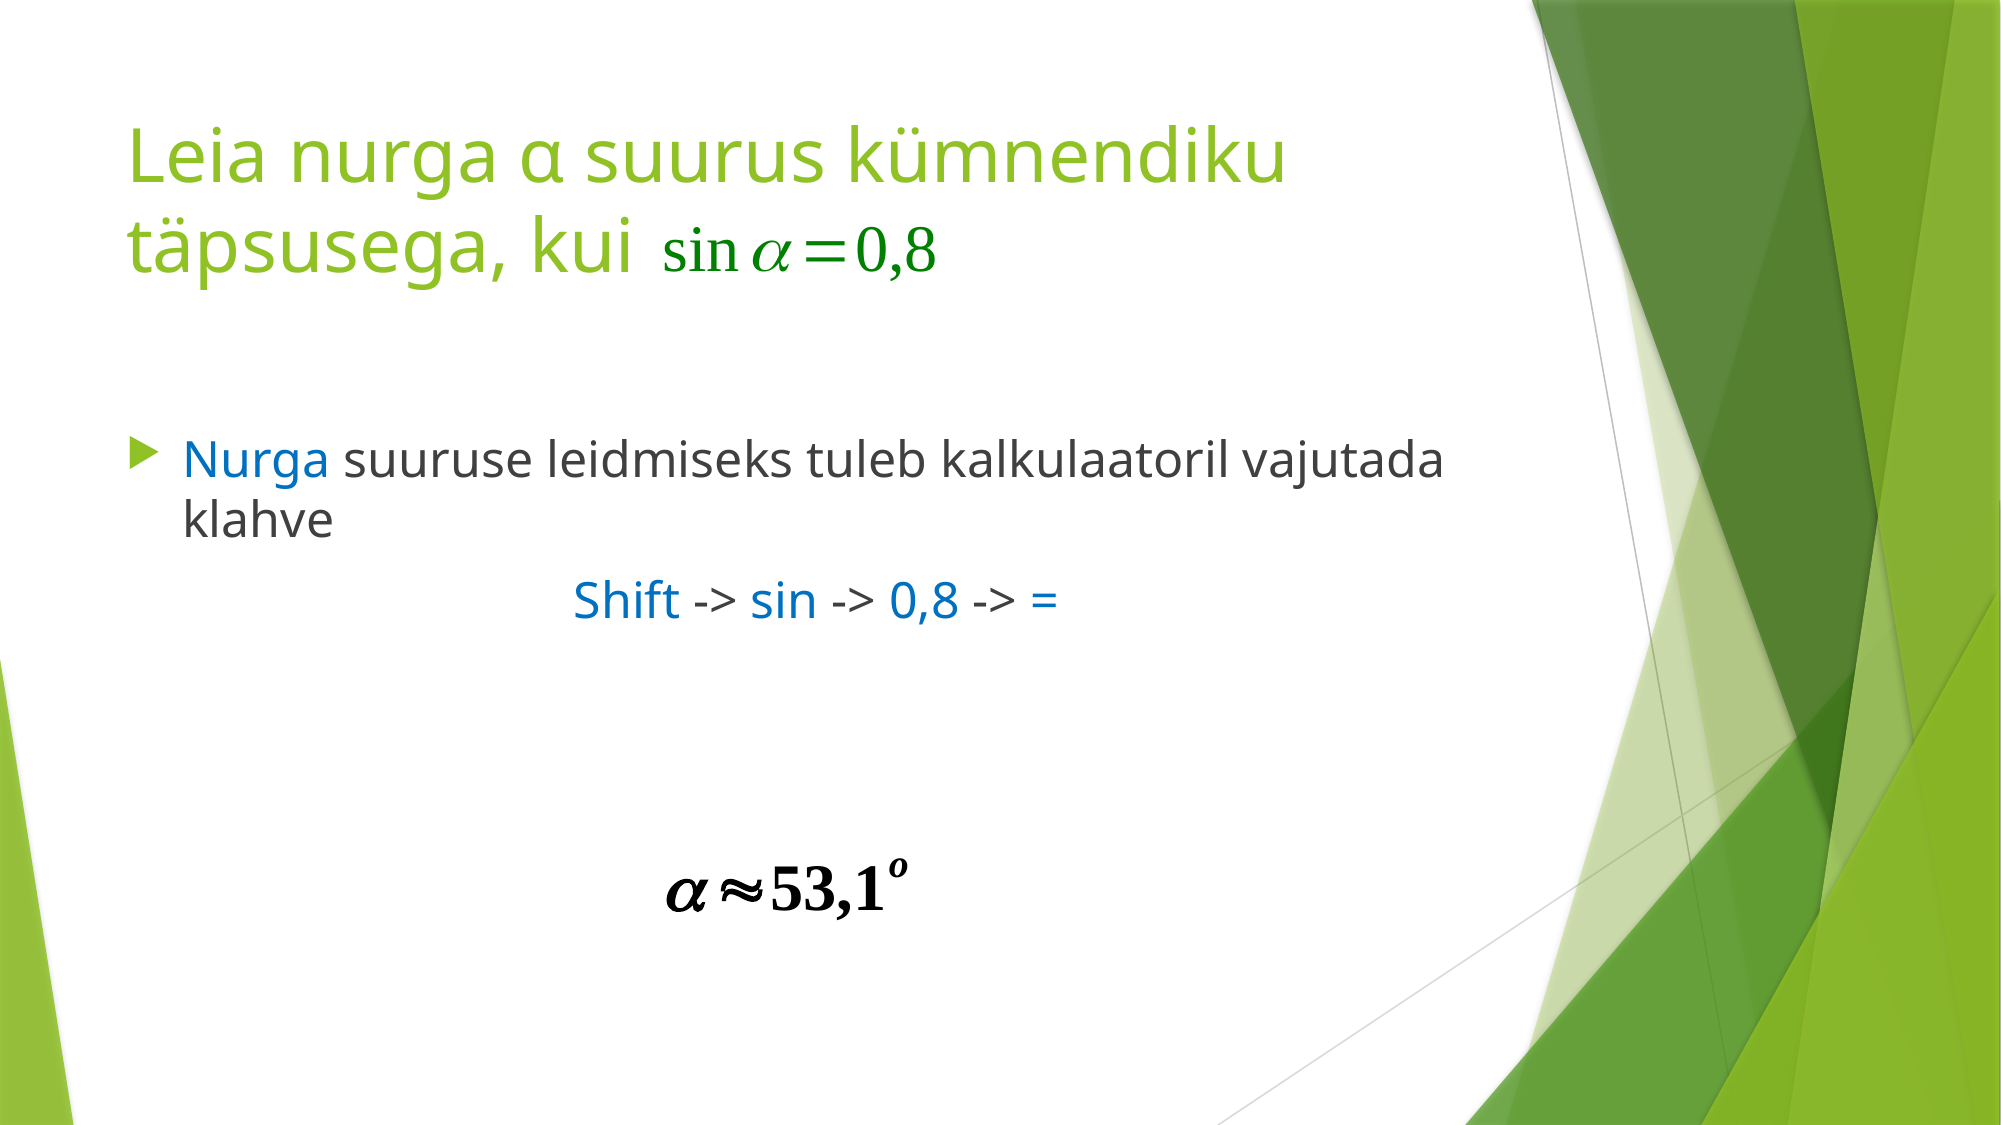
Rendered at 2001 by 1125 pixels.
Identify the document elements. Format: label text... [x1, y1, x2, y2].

list Nurga suuruse leidmiseks tuleb kalkulaatoril vajutada klahve Shift -> sin -> 0,8 -> = [111, 354, 1522, 992]
title Leia nurga α suurus kümnendiku täpsusega, kui [111, 99, 1522, 317]
chart [656, 212, 945, 287]
chart [656, 841, 916, 925]
